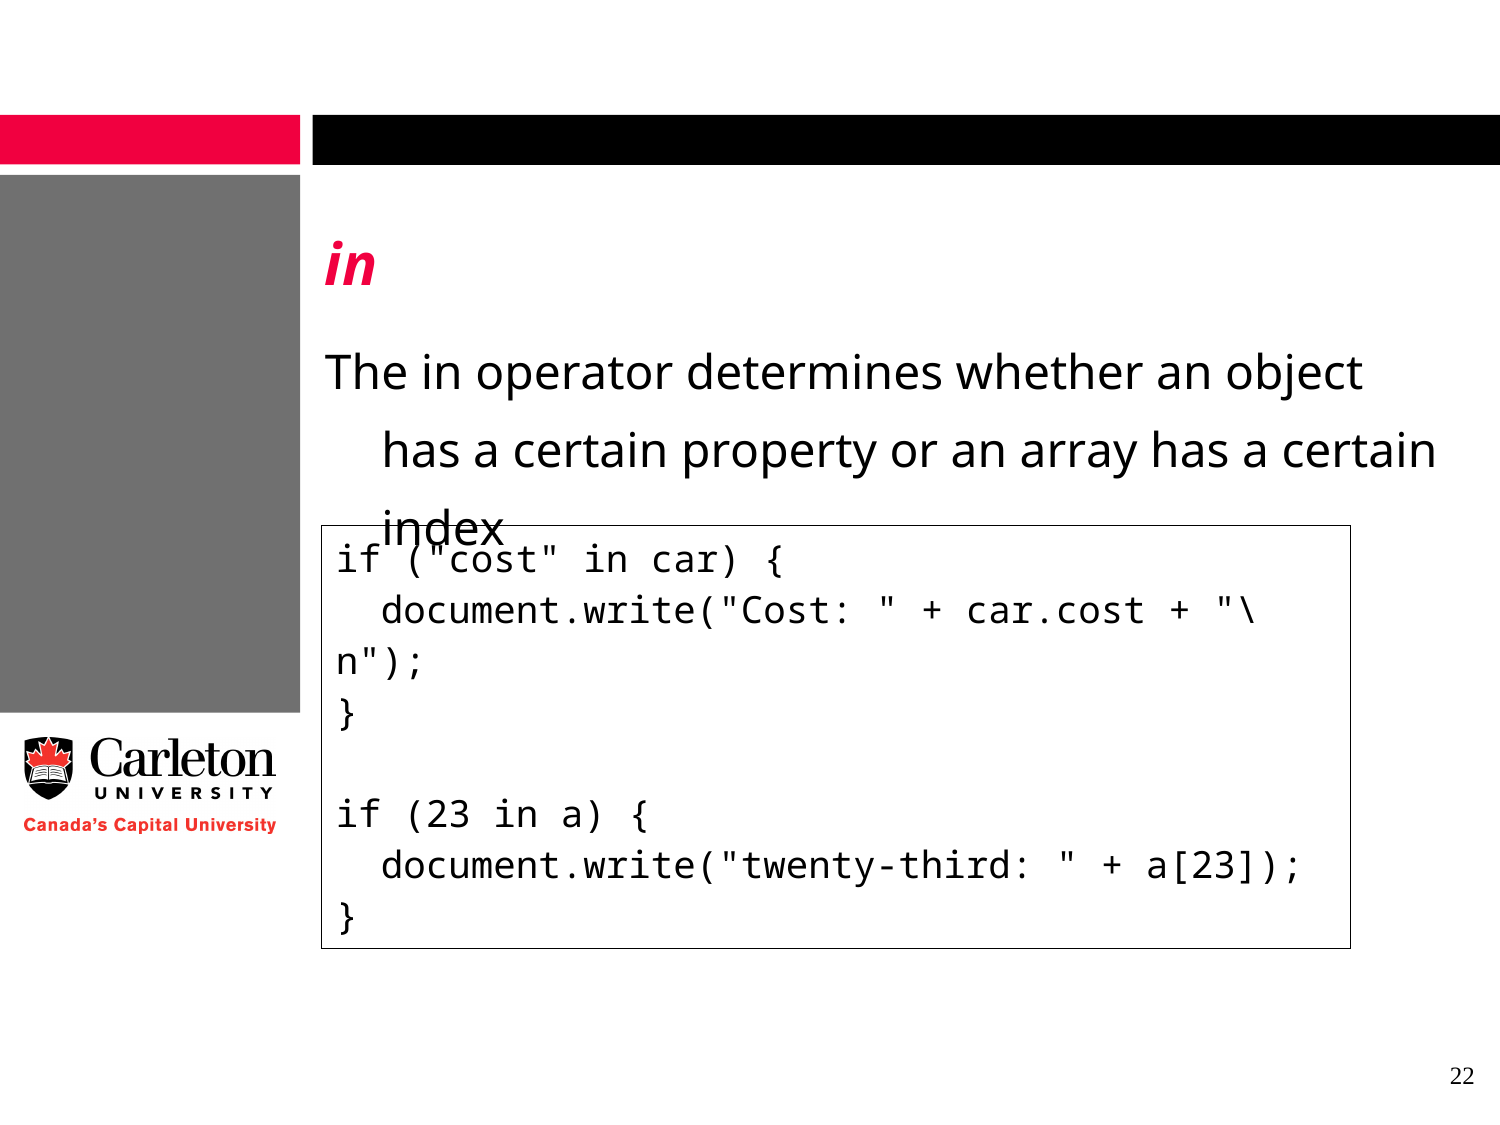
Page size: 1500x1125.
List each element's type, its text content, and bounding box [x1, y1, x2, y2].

list The in operator determines whether an object has a certain property or an array has a certain index [324, 857, 1350, 948]
title in [324, 194, 1450, 324]
text_box if ("cost" in car) { document.write("Cost: " + car.cost + "\n"); } if (23 in a) { document.write("twenty-third: " + a[23]); } [321, 525, 1351, 857]
picture [24, 737, 276, 834]
list The in operator determines whether an object has a certain property or an array has a certain index [324, 324, 1450, 1036]
